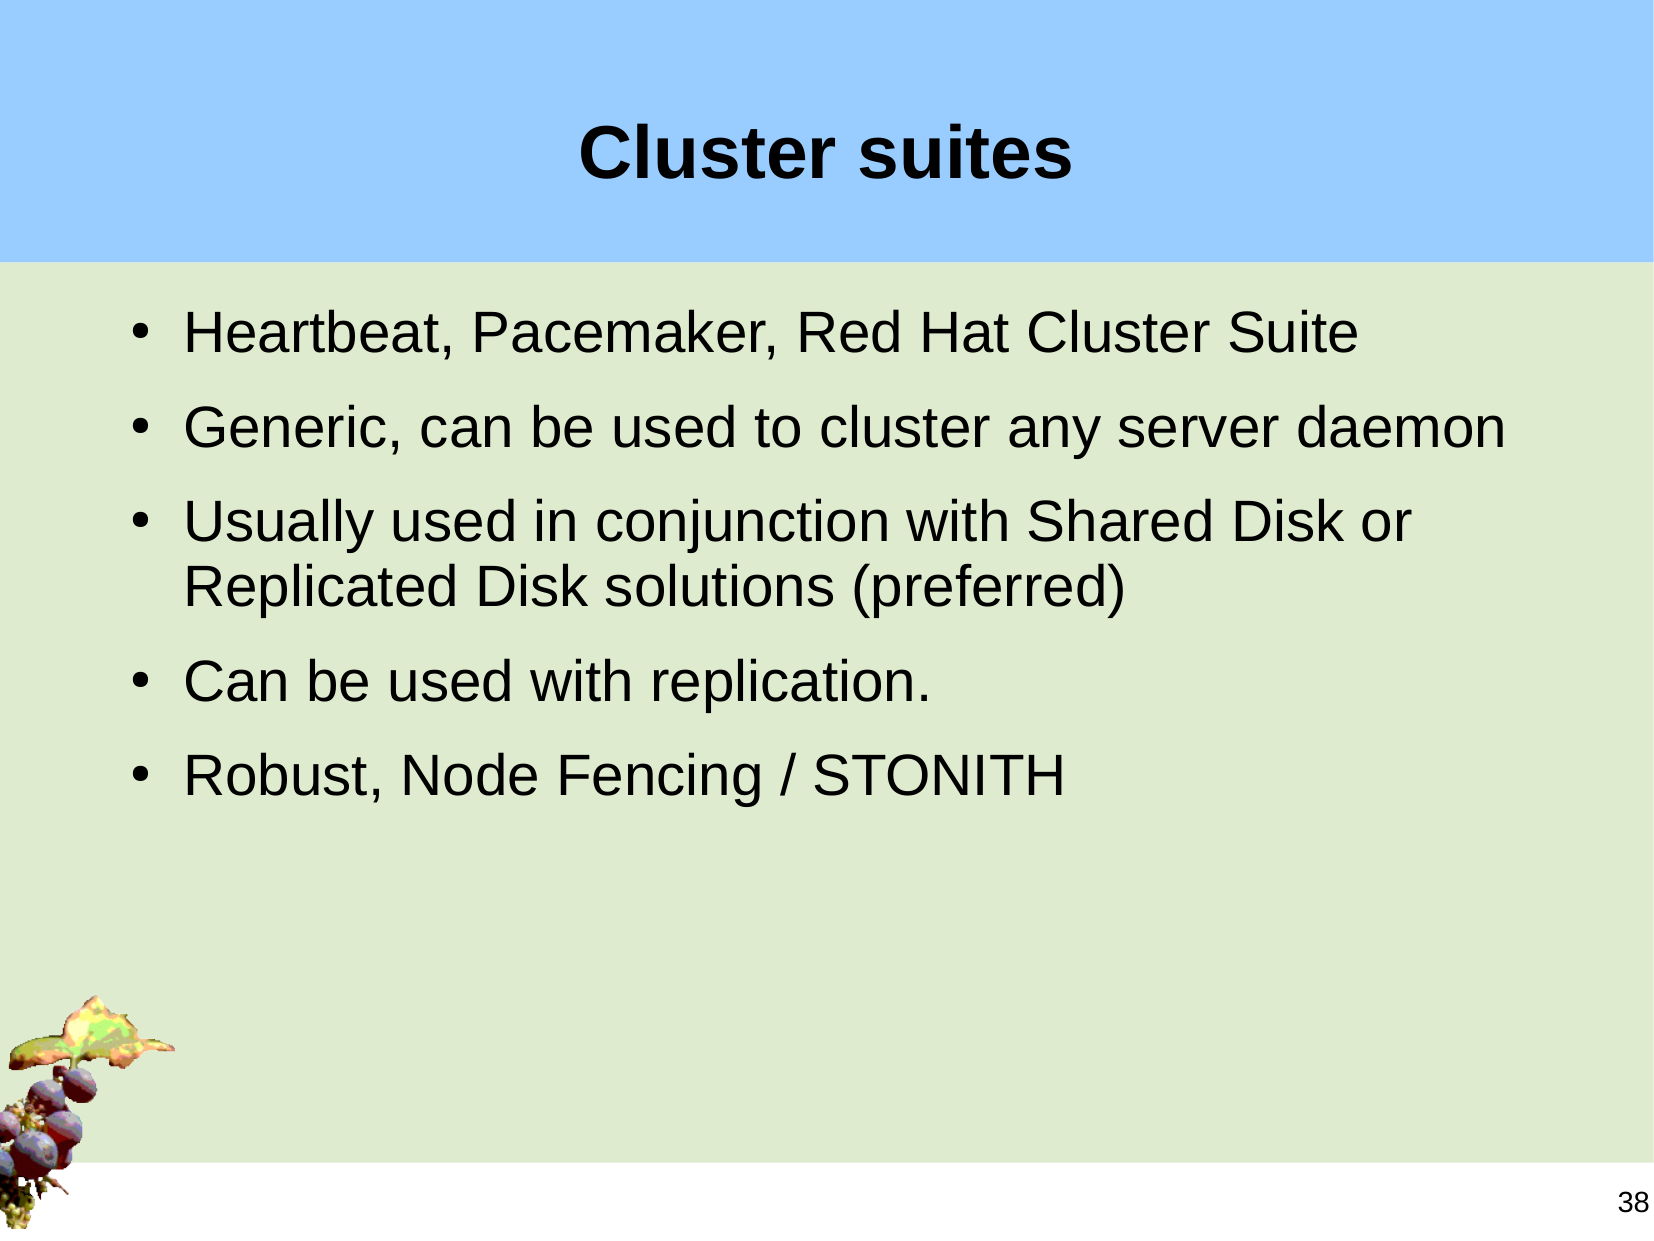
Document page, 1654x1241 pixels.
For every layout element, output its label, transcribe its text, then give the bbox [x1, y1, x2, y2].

picture [0, 990, 188, 1229]
title Cluster suites [82, 49, 1571, 257]
list Heartbeat, Pacemaker, Red Hat Cluster Suite Generic, can be used to cluster any server daemon Usually used in conjunction with Shared Disk or Replicated Disk solutions (preferred) Can be used with replication. Robust, Node Fencing / STONITH [112, 300, 1571, 1126]
